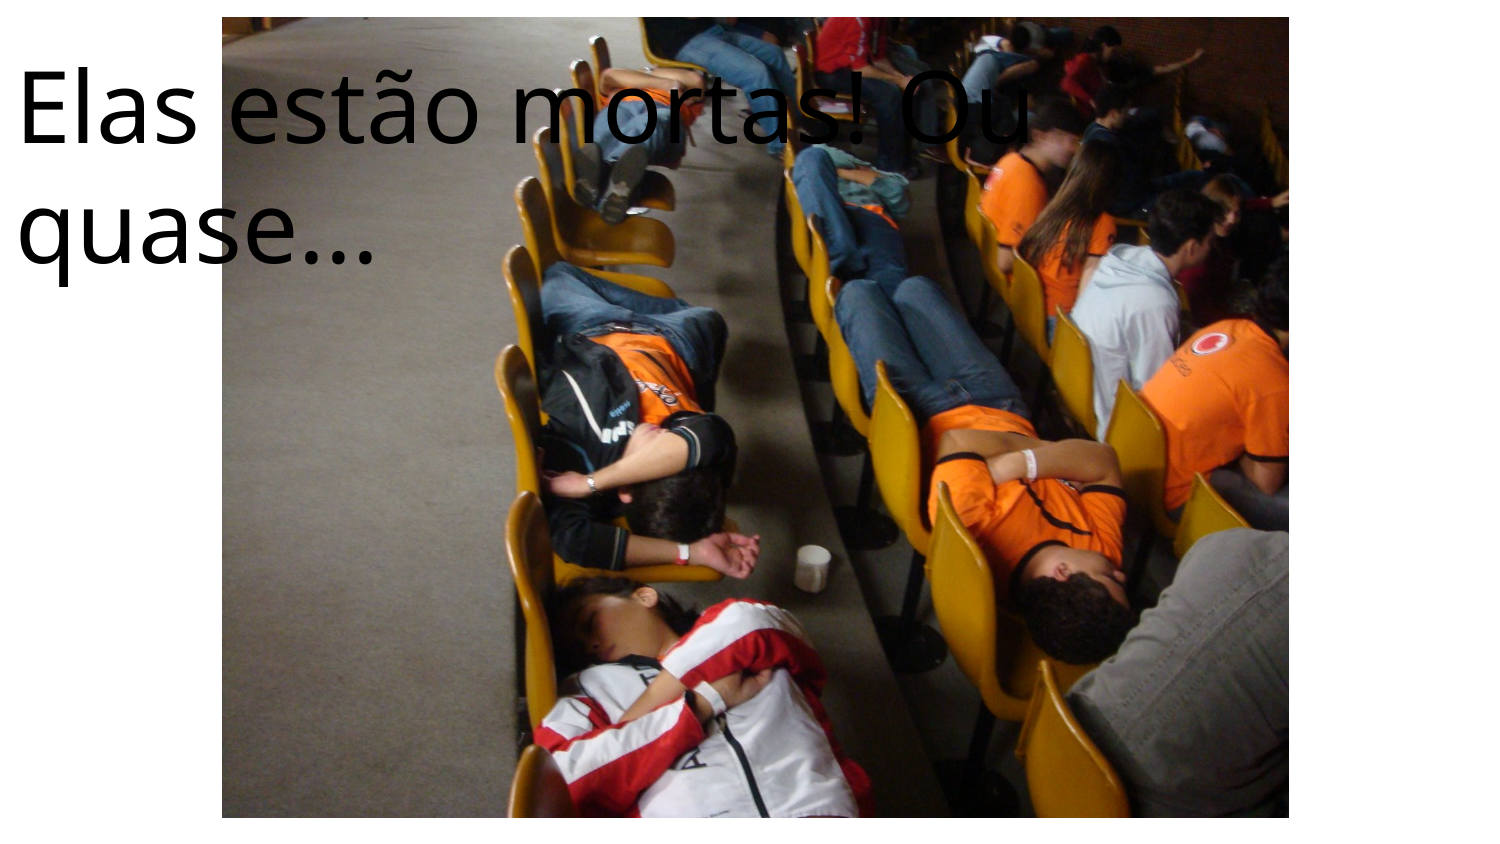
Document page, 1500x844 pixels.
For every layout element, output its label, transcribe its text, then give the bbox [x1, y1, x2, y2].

picture [222, 17, 1289, 818]
list Elas estão mortas! Ou quase... [0, 43, 1165, 284]
